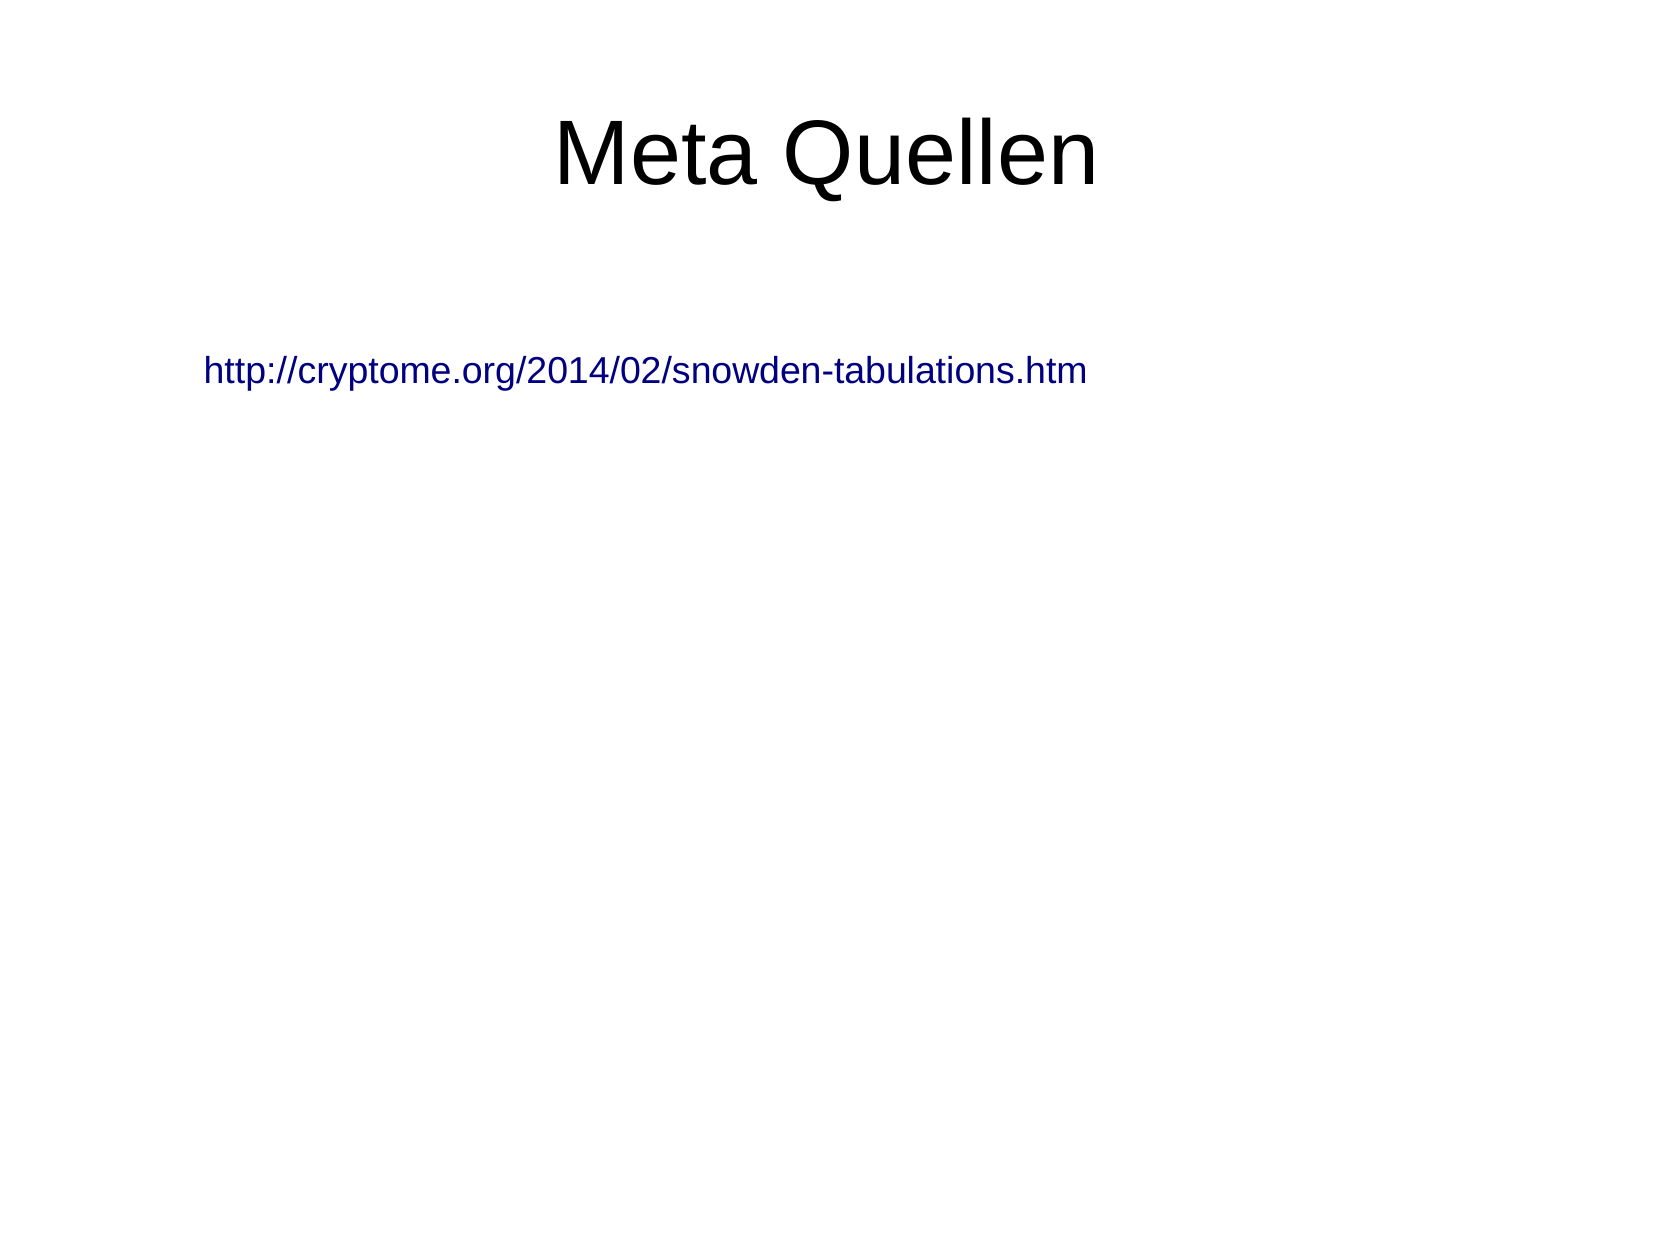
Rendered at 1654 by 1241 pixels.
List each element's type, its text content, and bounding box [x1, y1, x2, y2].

text_box http://cryptome.org/2014/02/snowden-tabulations.htm [188, 342, 1560, 400]
title Meta Quellen [82, 49, 1571, 257]
